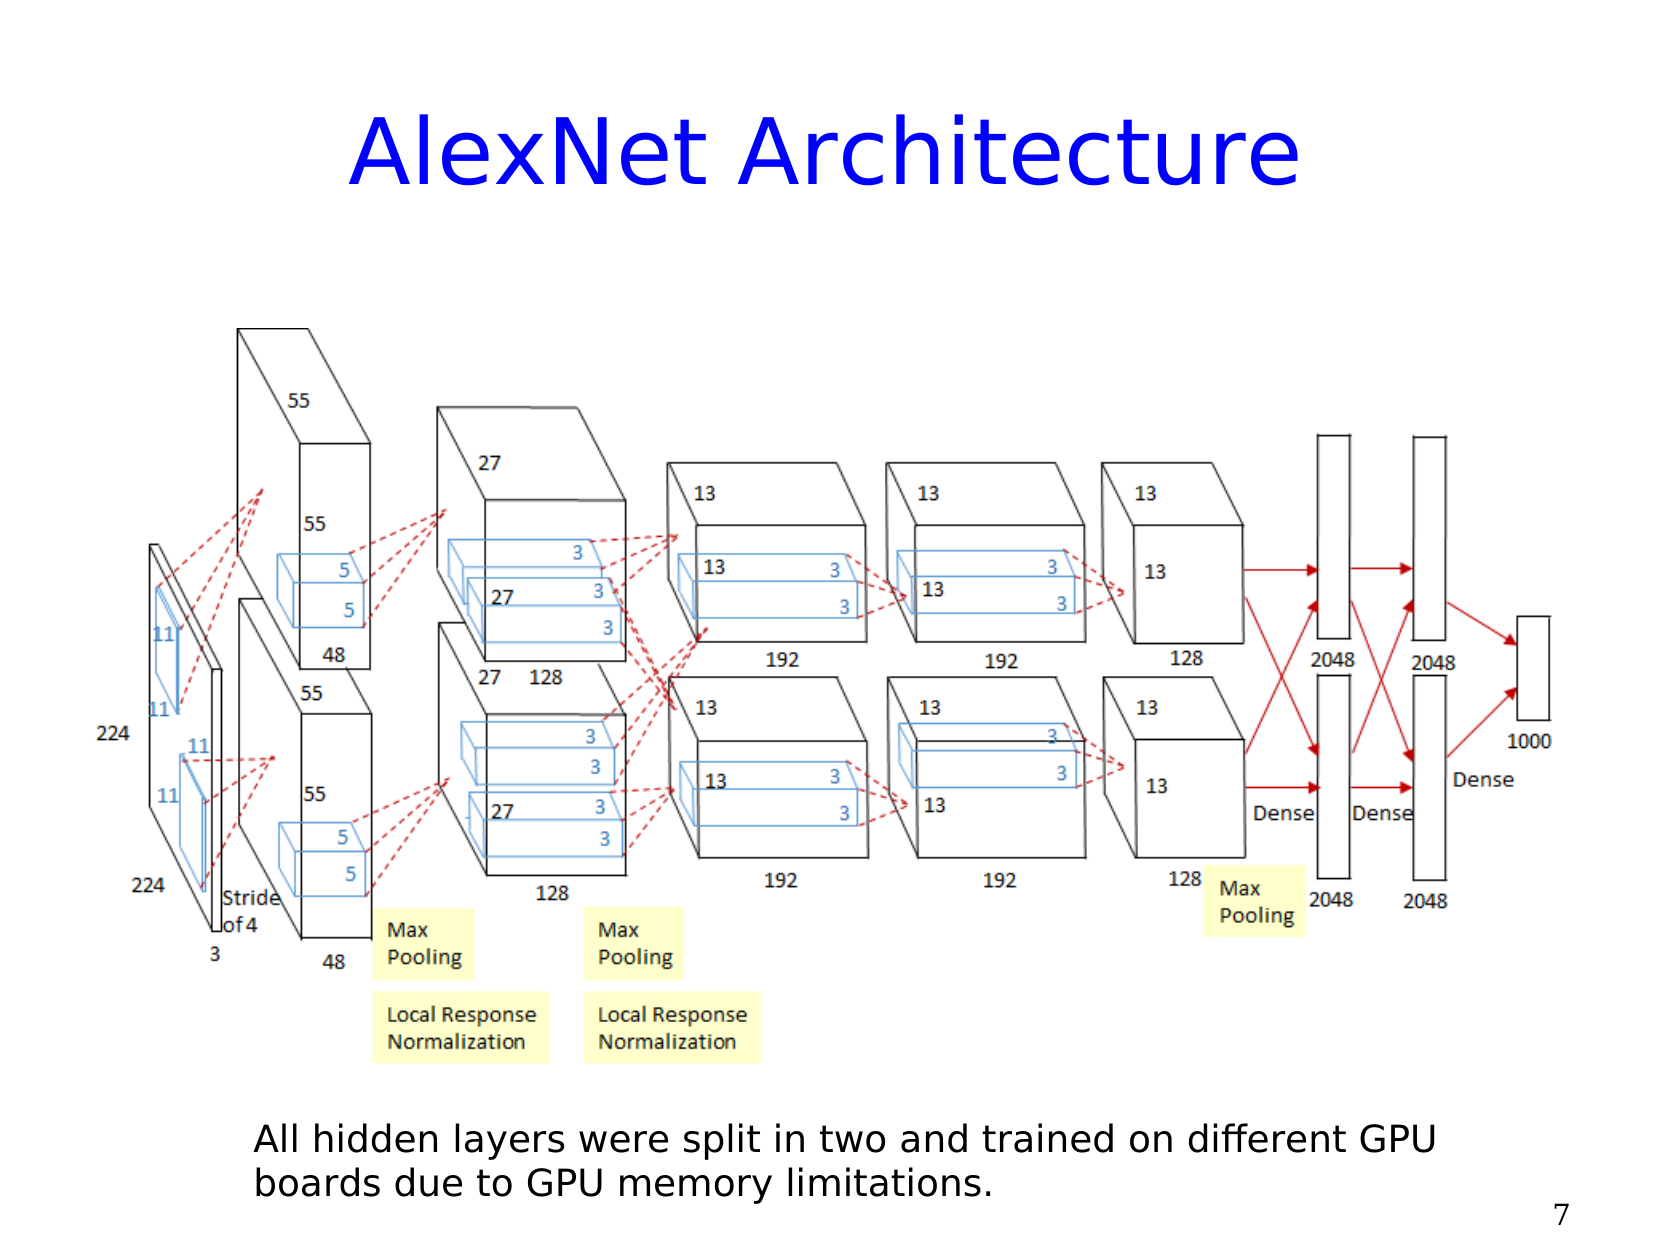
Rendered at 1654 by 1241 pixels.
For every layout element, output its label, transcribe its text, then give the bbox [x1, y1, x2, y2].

title AlexNet Architecture [82, 49, 1571, 257]
picture [82, 290, 1571, 1109]
text_box All hidden layers were split in two and trained on different GPU boards due to GPU memory limitations. [238, 1110, 1456, 1213]
